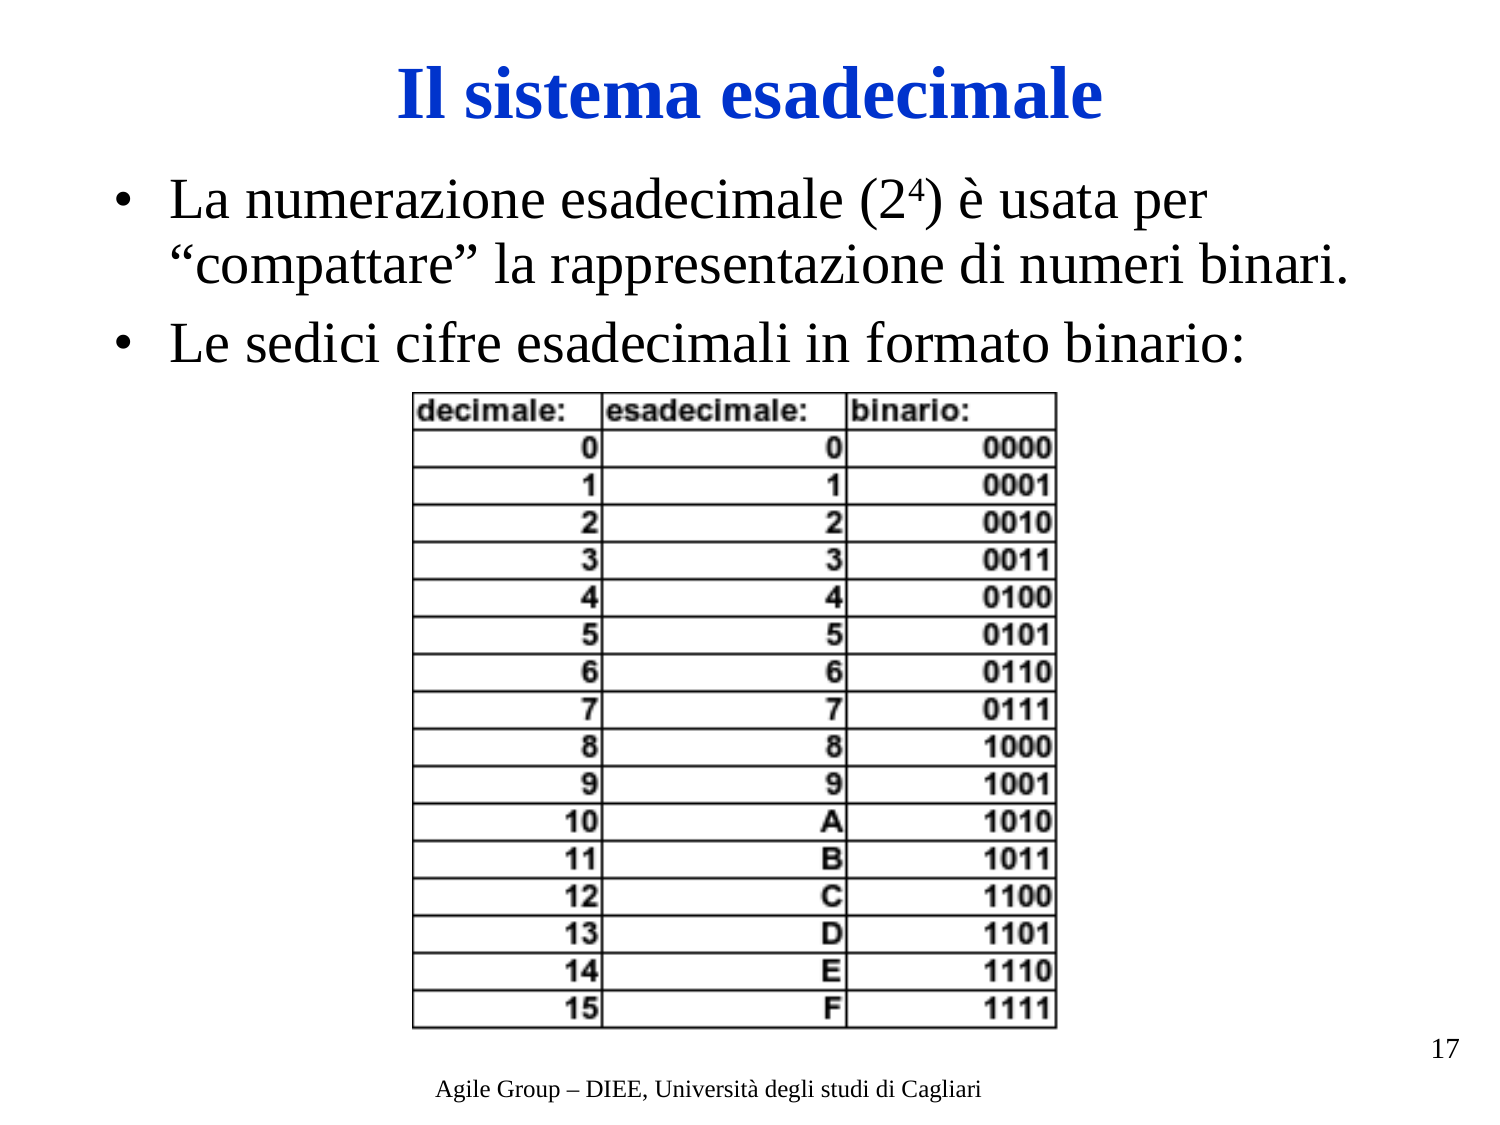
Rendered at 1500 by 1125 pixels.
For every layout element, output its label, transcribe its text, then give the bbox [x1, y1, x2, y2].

picture [412, 392, 1063, 1072]
list La numerazione esadecimale (24) è usata per “compattare” la rappresentazione di numeri binari. Le sedici cifre esadecimali in formato binario: [98, 158, 1412, 895]
title Il sistema esadecimale [112, 12, 1388, 158]
